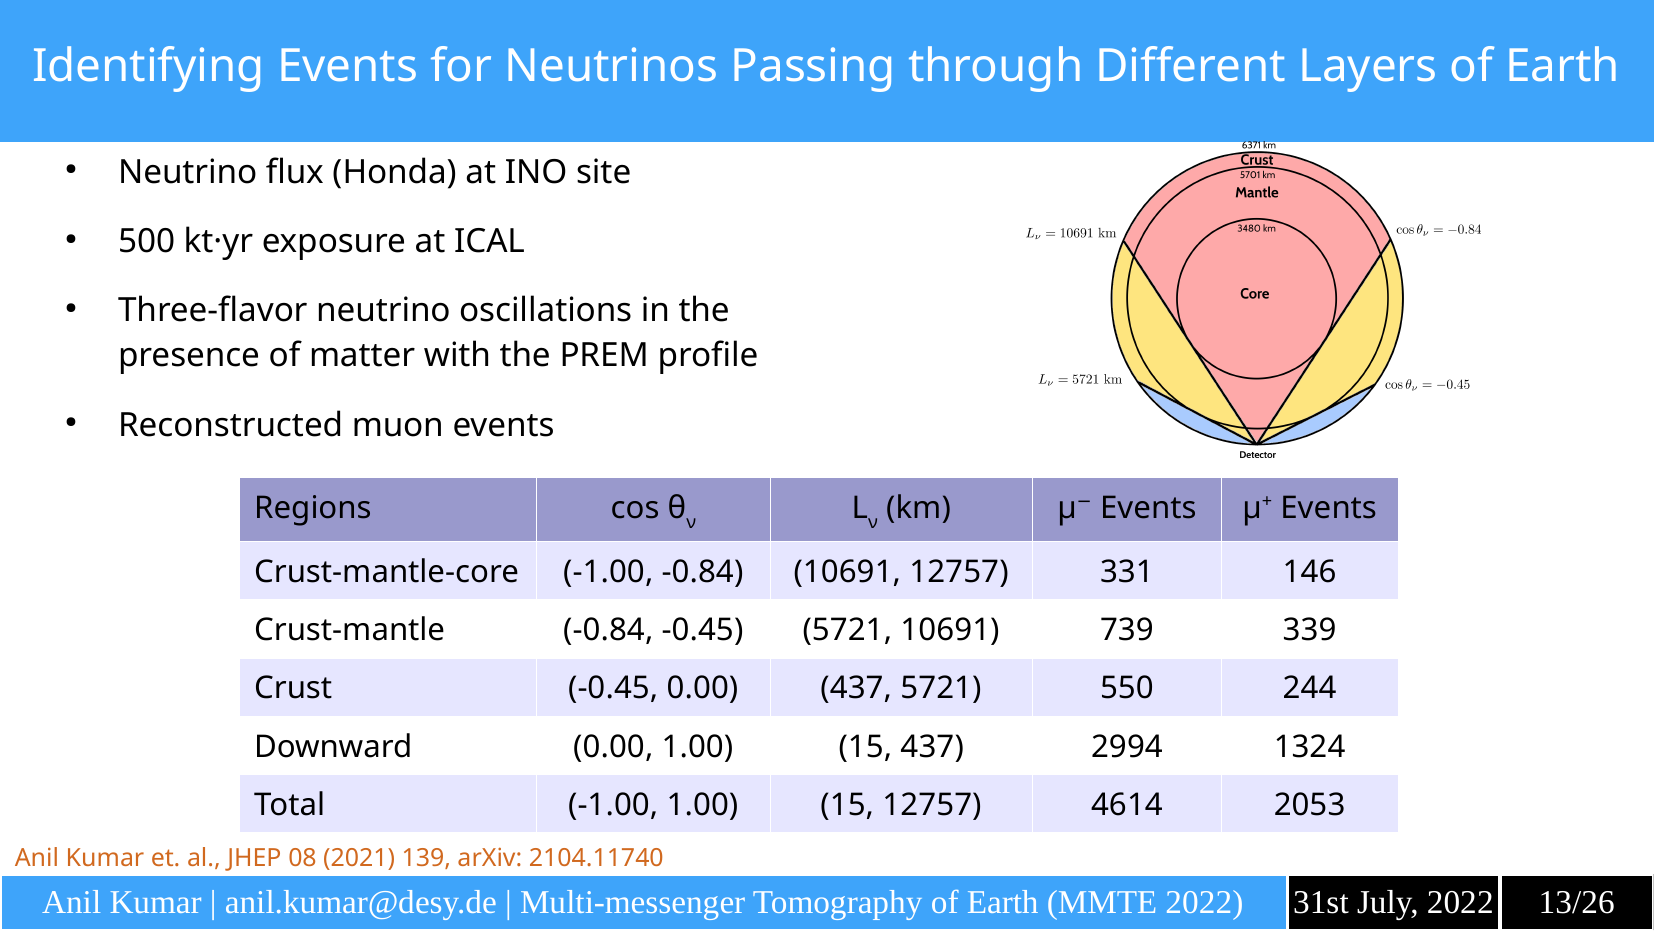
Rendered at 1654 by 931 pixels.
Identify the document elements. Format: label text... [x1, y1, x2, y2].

table_cell (-1.00, -0.84) [537, 542, 770, 599]
table_cell (15, 12757) [771, 775, 1032, 832]
list Neutrino flux (Honda) at INO site 500 kt·yr exposure at ICAL Three-flavor neutrino oscillations in the presence of matter with the PREM profile Reconstructed muon events [47, 147, 826, 464]
table_cell (-0.84, -0.45) [537, 600, 770, 658]
table_cell Total [240, 775, 536, 832]
table_cell (437, 5721) [771, 659, 1032, 716]
table_cell 550 [1033, 659, 1221, 716]
table_cell 244 [1222, 659, 1398, 716]
table_cell 146 [1222, 542, 1398, 599]
table_cell (15, 437) [771, 717, 1032, 774]
table_cell 4614 [1033, 775, 1221, 832]
table_header μ+ Events [1222, 478, 1398, 541]
table_cell 2994 [1033, 717, 1221, 774]
table_cell (-1.00, 1.00) [537, 775, 770, 832]
text_box Anil Kumar et. al., JHEP 08 (2021) 139, arXiv: 2104.11740 [0, 832, 1654, 881]
table_cell (0.00, 1.00) [537, 717, 770, 774]
table_cell (10691, 12757) [771, 542, 1032, 599]
table_cell 2053 [1222, 775, 1398, 832]
table_header μ− Events [1033, 478, 1221, 541]
table_cell Crust [240, 659, 536, 716]
table_cell 1324 [1222, 717, 1398, 774]
table_cell 739 [1033, 600, 1221, 658]
table_header Regions [240, 478, 536, 541]
picture [1026, 141, 1481, 458]
table_cell 339 [1222, 600, 1398, 658]
table_cell (-0.45, 0.00) [537, 659, 770, 716]
title Identifying Events for Neutrinos Passing through Different Layers of Earth [0, 0, 1654, 197]
table_header cos θν [537, 478, 770, 541]
table_cell 331 [1033, 542, 1221, 599]
table_cell Downward [240, 717, 536, 774]
table_cell (5721, 10691) [771, 600, 1032, 658]
table_cell Crust-mantle-core [240, 542, 536, 599]
table_header Lν (km) [771, 478, 1032, 541]
table_cell Crust-mantle [240, 600, 536, 658]
